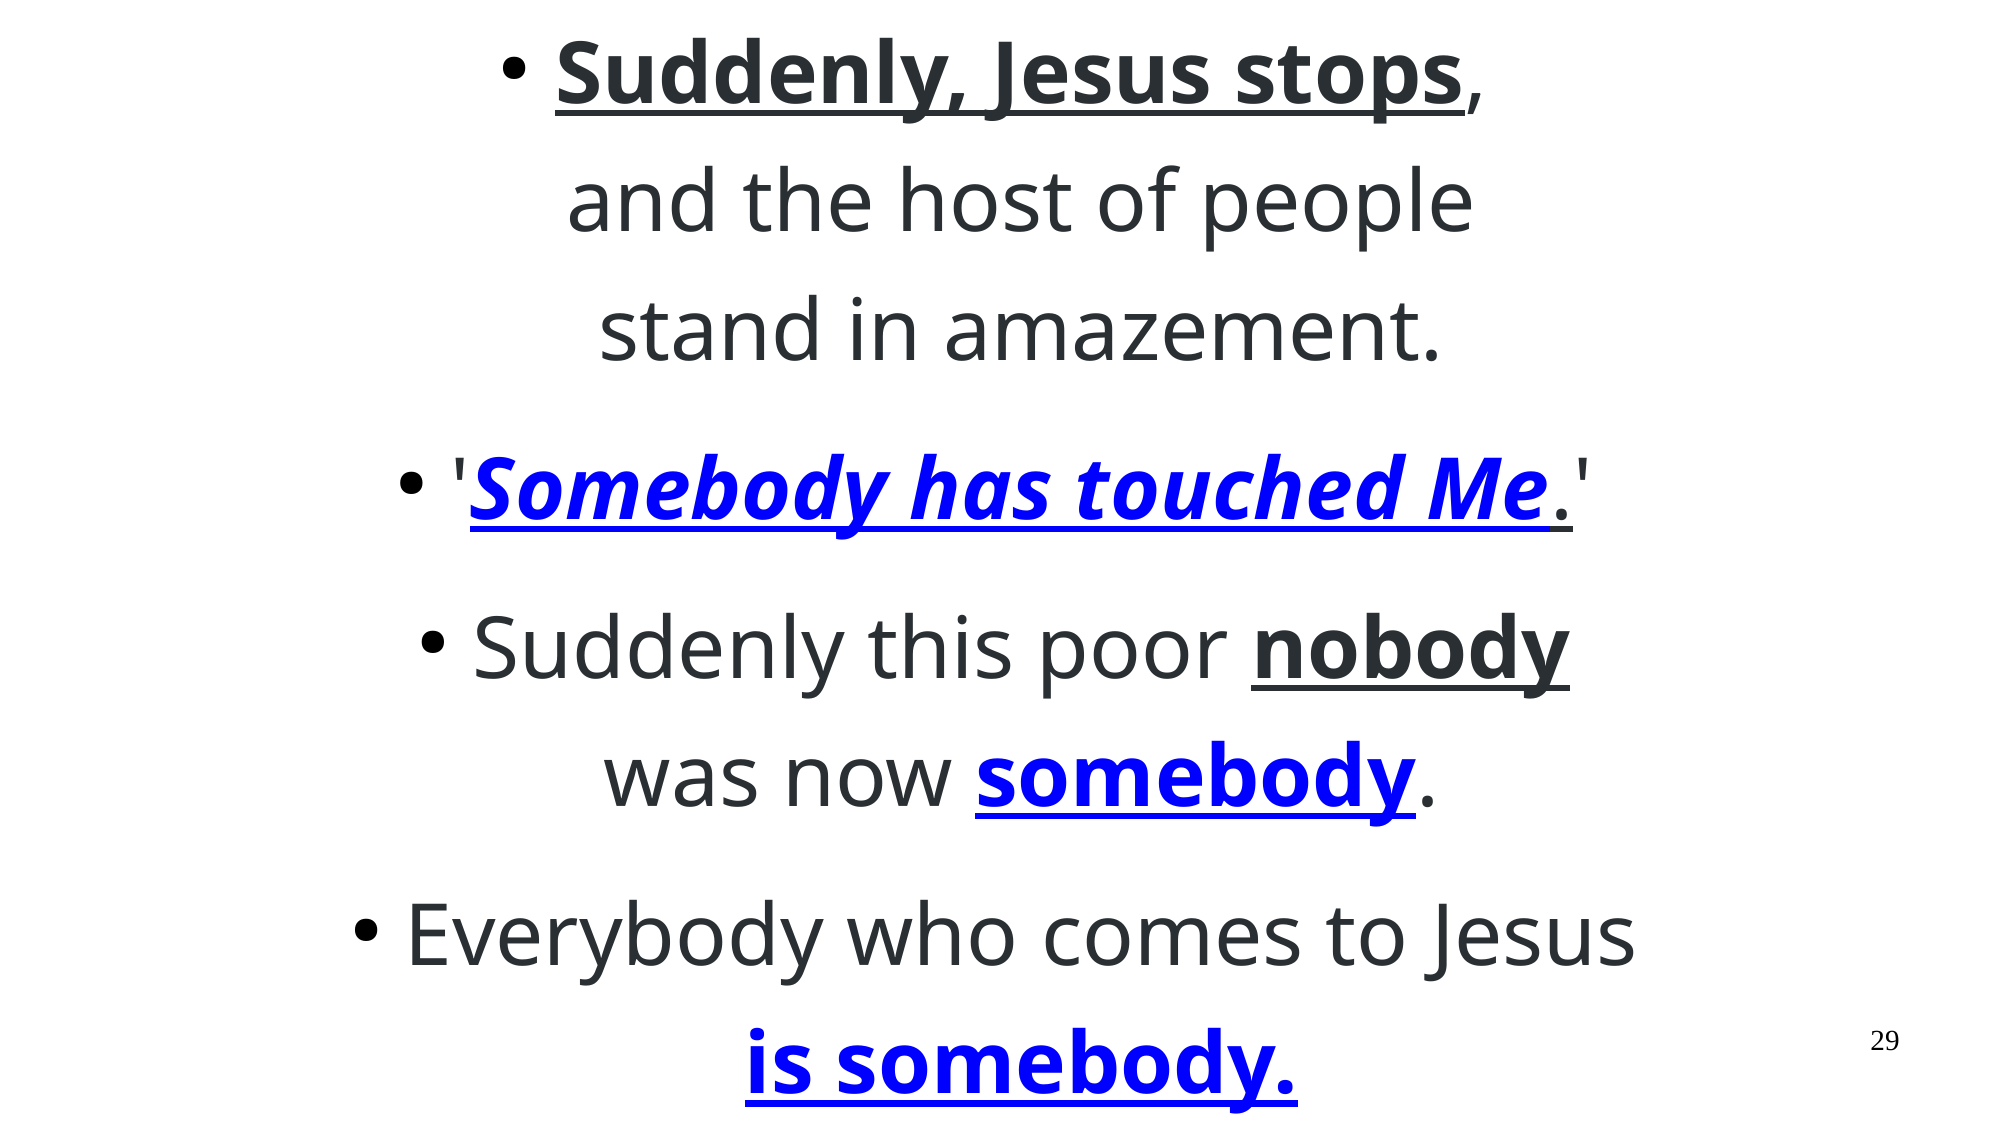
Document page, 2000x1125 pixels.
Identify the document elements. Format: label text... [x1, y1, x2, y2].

list Suddenly, Jesus stops, and the host of people stand in amazement. 'Somebody has touched Me.' Suddenly this poor nobody was now somebody. Everybody who comes to Jesus is somebody. [0, 0, 1996, 1123]
